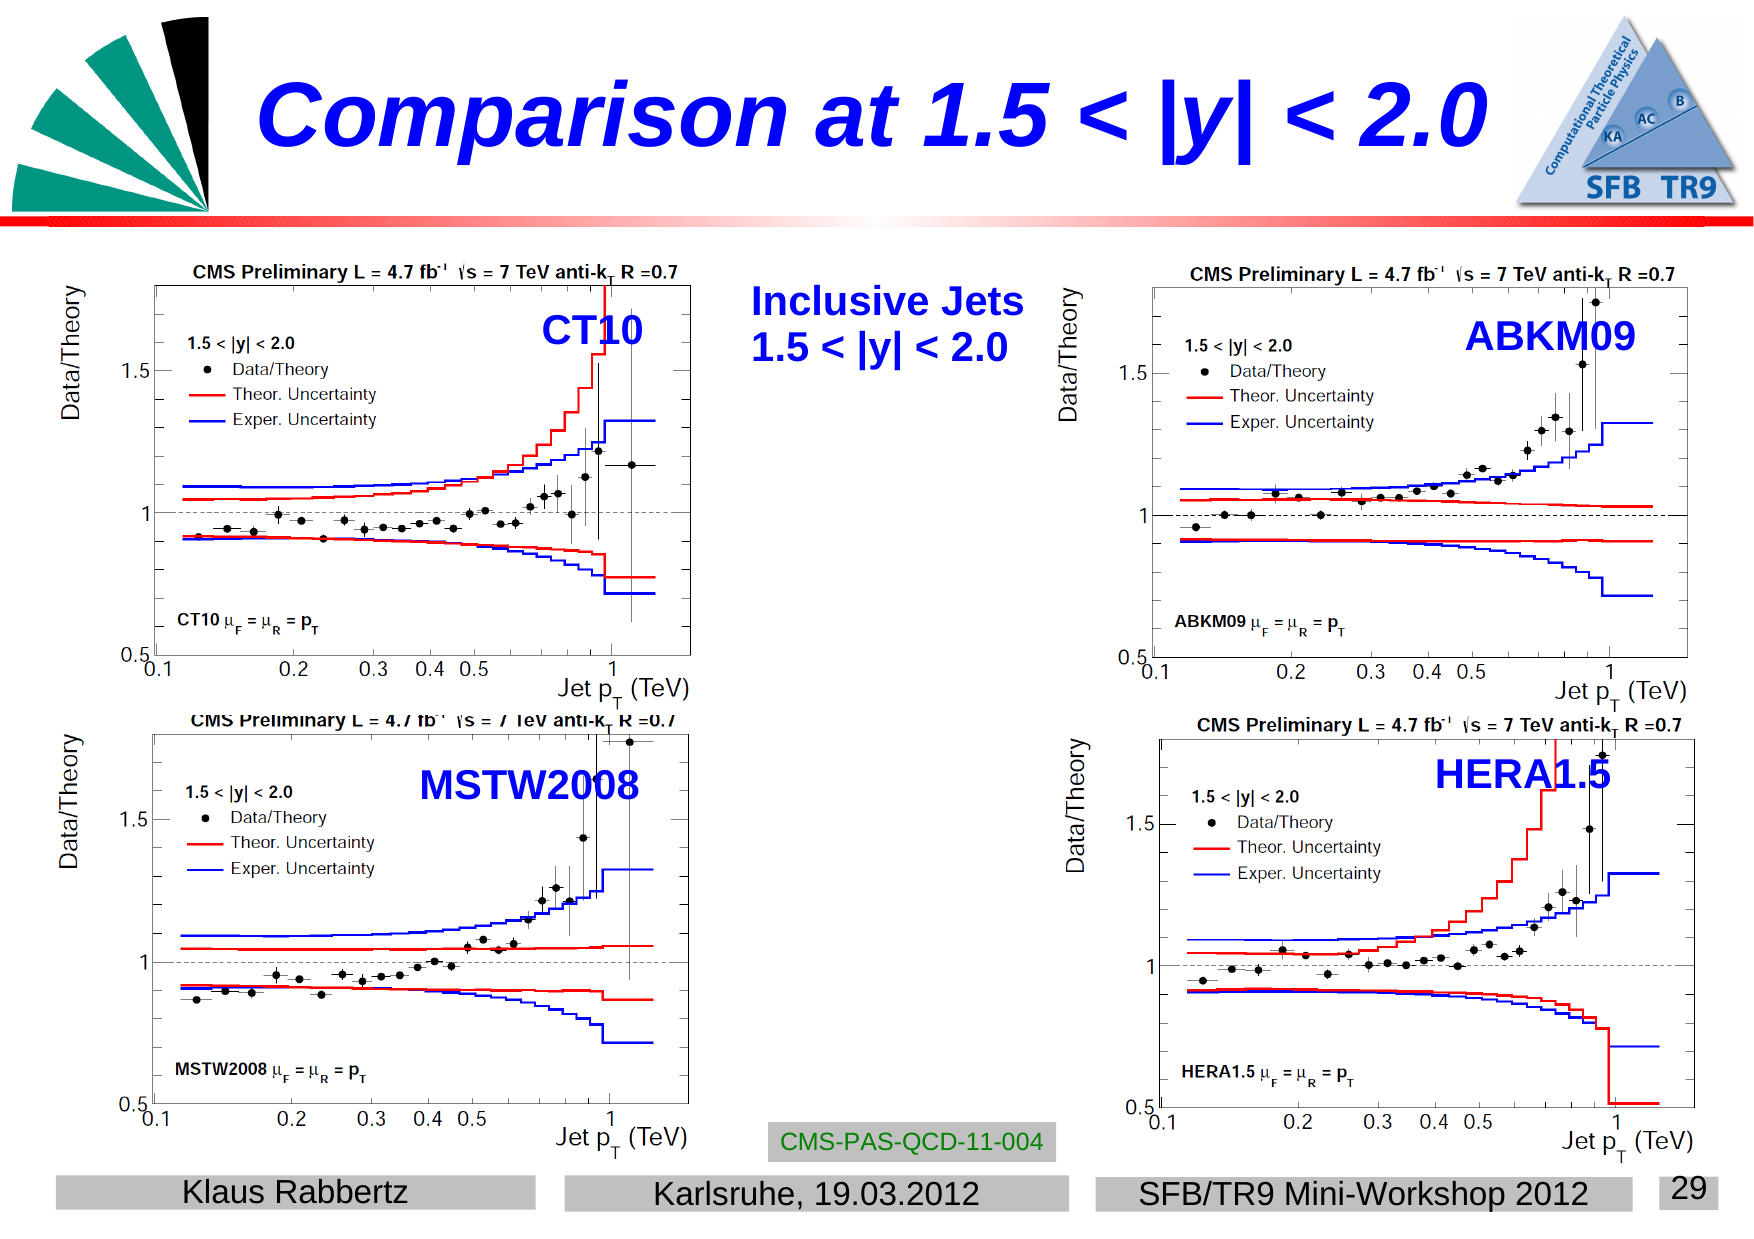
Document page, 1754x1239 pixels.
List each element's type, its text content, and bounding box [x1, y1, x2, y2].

picture [1051, 265, 1701, 1168]
text_box Inclusive Jets 1.5 < |y| < 2.0 [739, 271, 1037, 377]
title Comparison at 1.5 < |y| < 2.0 [220, 16, 1525, 213]
picture [1511, 11, 1743, 213]
text_box CT10 [529, 301, 656, 360]
text_box MSTW2008 [407, 755, 652, 815]
text_box ABKM09 [1452, 307, 1649, 366]
picture [53, 262, 697, 1162]
text_box HERA1.5 [1423, 744, 1624, 804]
picture [12, 17, 209, 214]
text_box CMS-PAS-QCD-11-004 [768, 1122, 1057, 1162]
